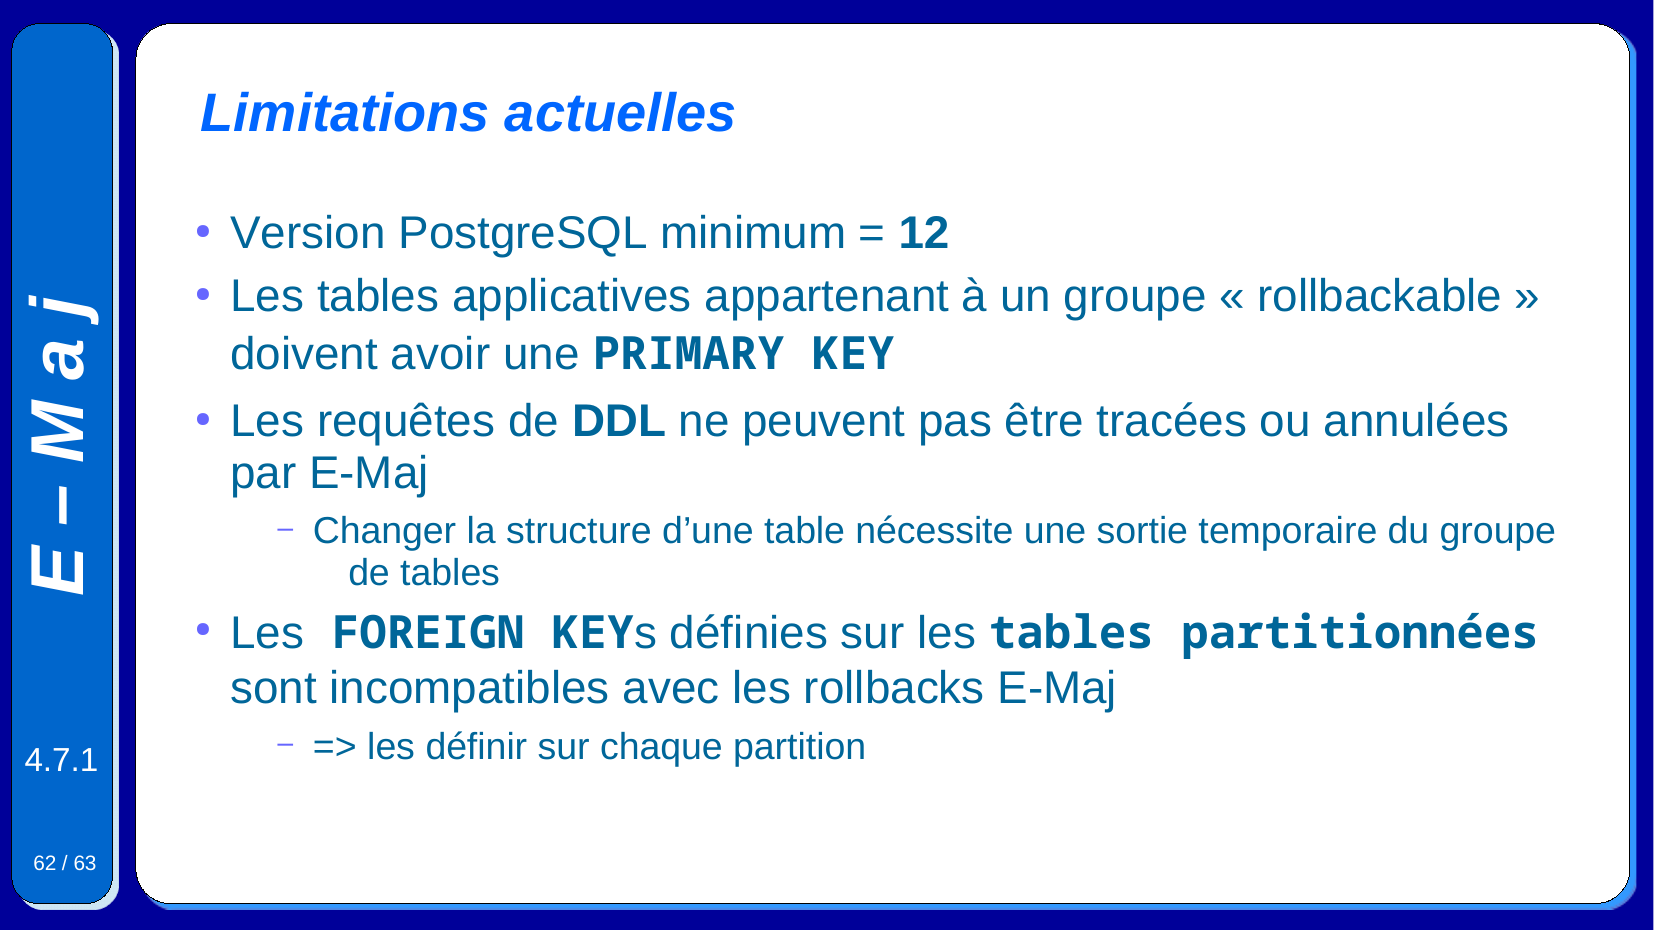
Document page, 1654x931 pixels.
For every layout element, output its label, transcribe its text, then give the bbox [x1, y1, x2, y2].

list Version PostgreSQL minimum = 12 Les tables applicatives appartenant à un groupe « rollbackable » doivent avoir une PRIMARY KEY Les requêtes de DDL ne peuvent pas être tracées ou annulées par E-Maj Changer la structure d’une table nécessite une sortie temporaire du groupe de tables Les FOREIGN KEYs définies sur les tables partitionnées sont incompatibles avec les rollbacks E-Maj => les définir sur chaque partition [177, 206, 1587, 827]
title Limitations actuelles [200, 34, 1575, 191]
